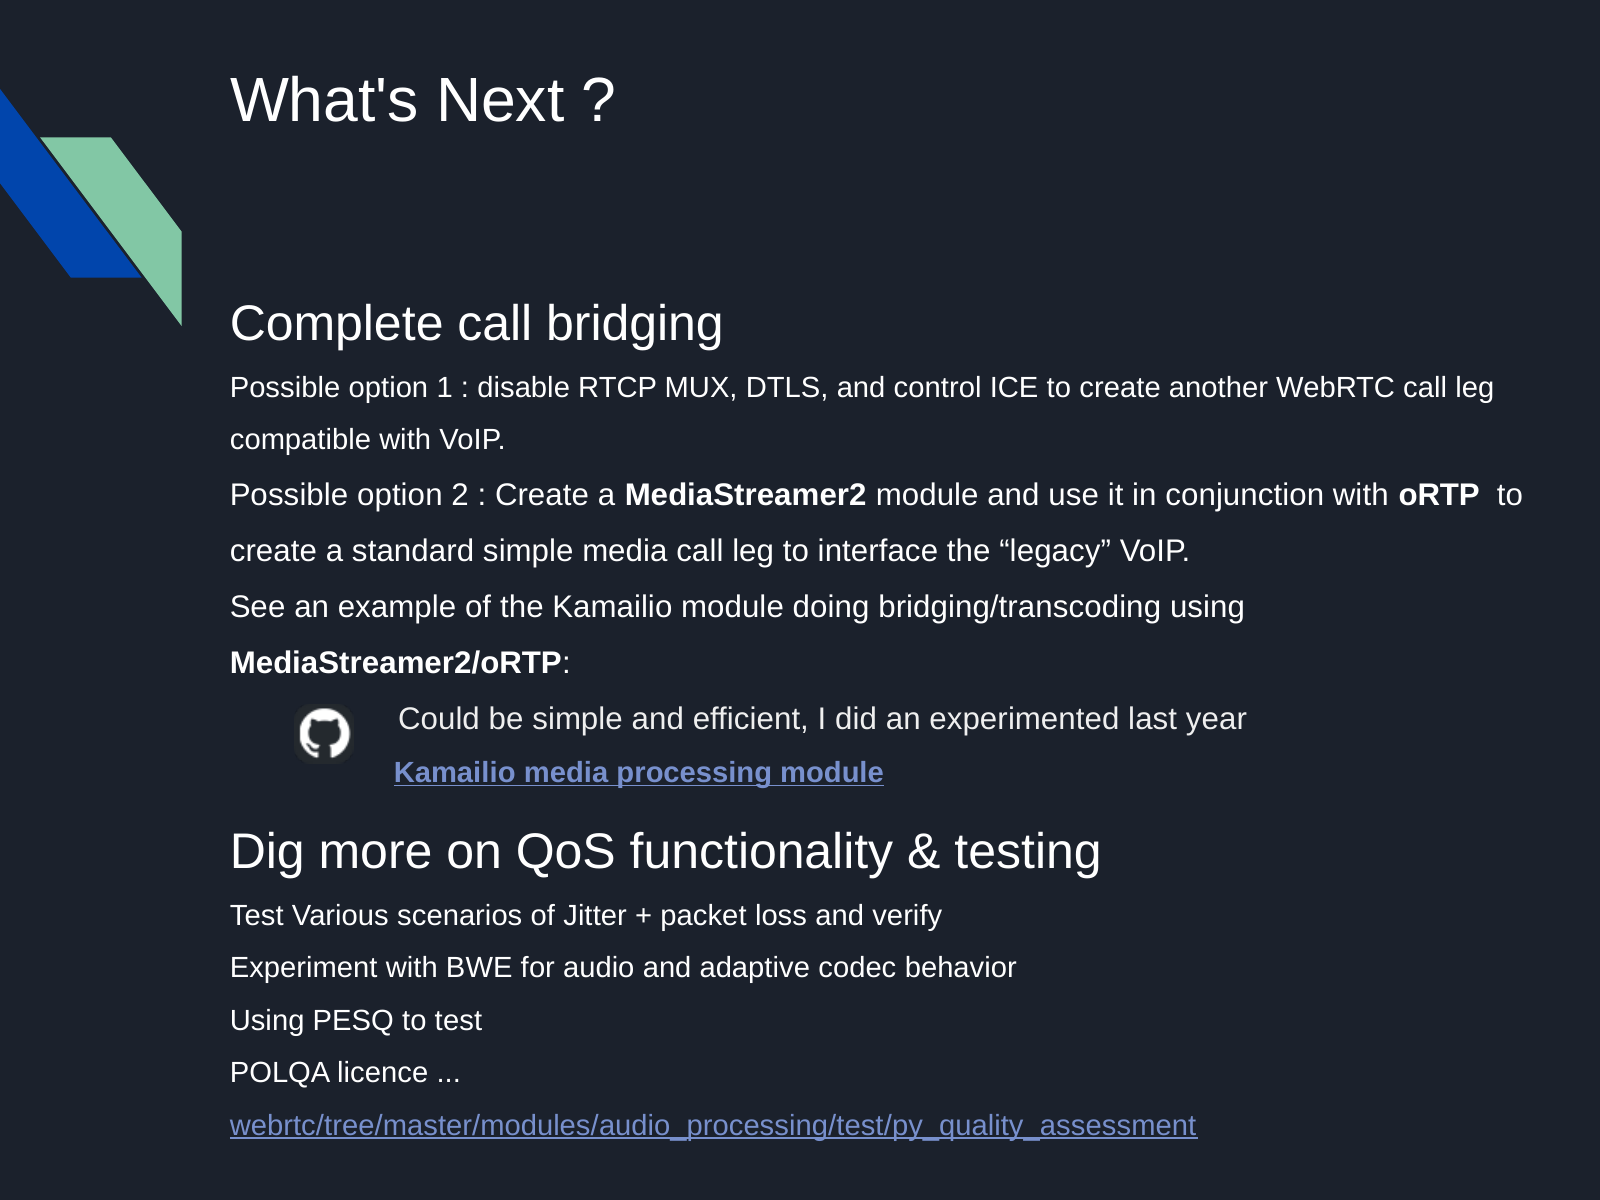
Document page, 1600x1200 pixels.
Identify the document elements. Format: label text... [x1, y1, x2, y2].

title What's Next ? [212, 29, 1444, 242]
picture [294, 704, 354, 765]
text_box Complete call bridging Possible option 1 : disable RTCP MUX, DTLS, and control ICE to create another WebRTC call leg compatible with VoIP. Possible option 2 : Create a MediaStreamer2 module and use it in conjunction with oRTP to create a standard simple media call leg to interface the “legacy” VoIP. See an example of the Kamailio module doing bridging/transcoding using MediaStreamer2/oRTP: Could be simple and efficient, I did an experimented last year Kamailio media processing module Dig more on QoS functionality & testing Test Various scenarios of Jitter + packet loss and verify Experiment with BWE for audio and adaptive codec behavior Using PESQ to test POLQA licence ... webrtc/tree/master/modules/audio_processing/test/py_quality_assessment [212, 242, 1600, 1132]
